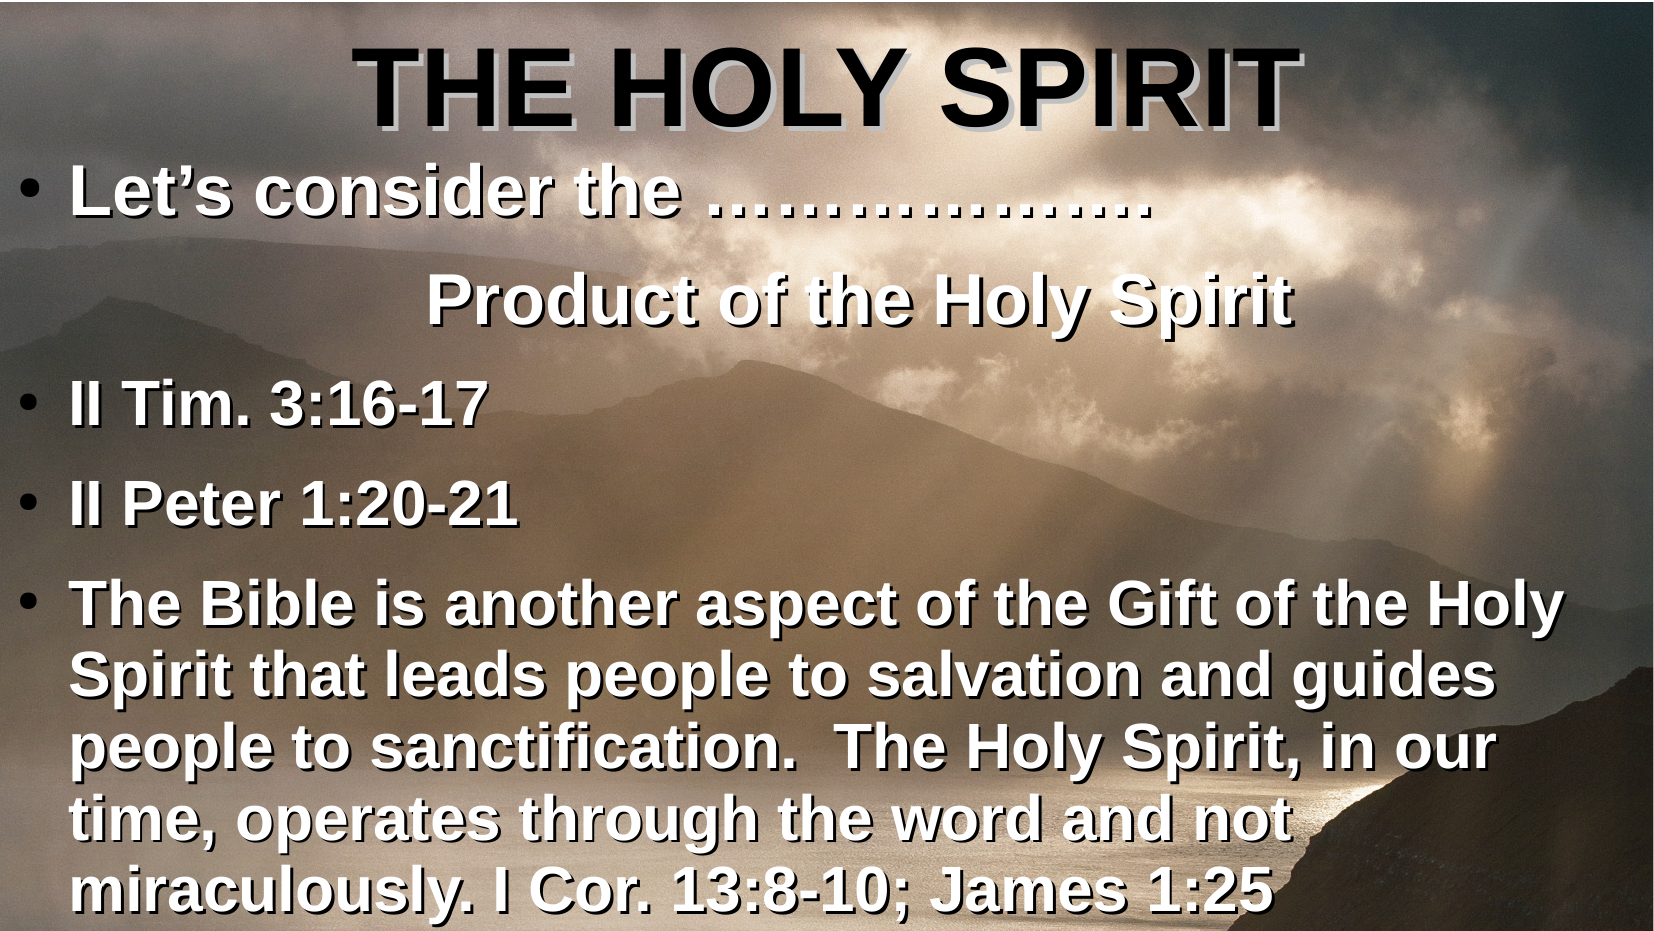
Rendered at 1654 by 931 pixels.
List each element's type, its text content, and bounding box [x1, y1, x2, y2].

title THE HOLY SPIRIT [82, 9, 1571, 150]
picture [0, 2, 1654, 931]
list Let’s consider the ………………. Product of the Holy Spirit II Tim. 3:16-17 II Peter 1:20-21 The Bible is another aspect of the Gift of the Holy Spirit that leads people to salvation and guides people to sanctification. The Holy Spirit, in our time, operates through the word and not miraculously. I Cor. 13:8-10; James 1:25 [0, 150, 1651, 931]
